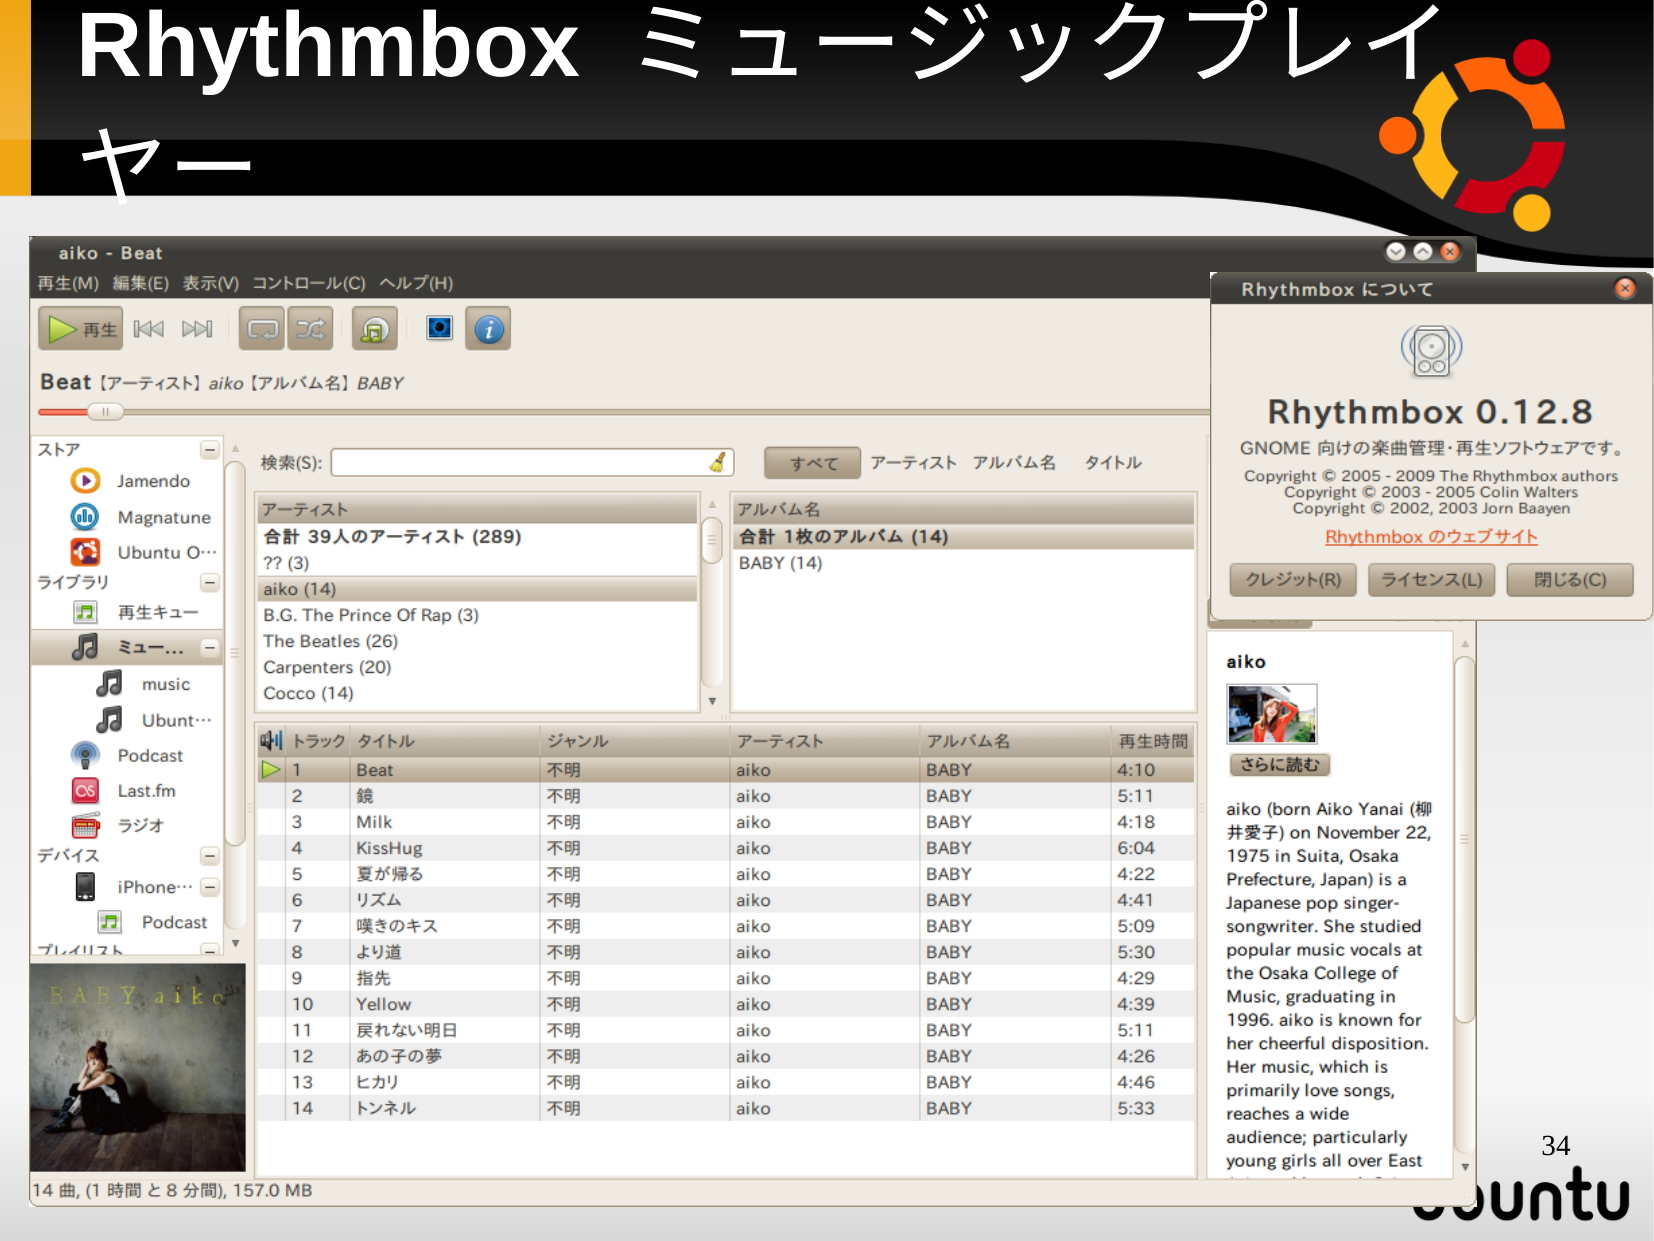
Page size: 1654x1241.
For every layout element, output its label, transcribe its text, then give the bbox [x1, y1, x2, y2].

title Rhythmbox ミュージックプレイヤー [76, 7, 1565, 200]
picture [0, 0, 1654, 1241]
